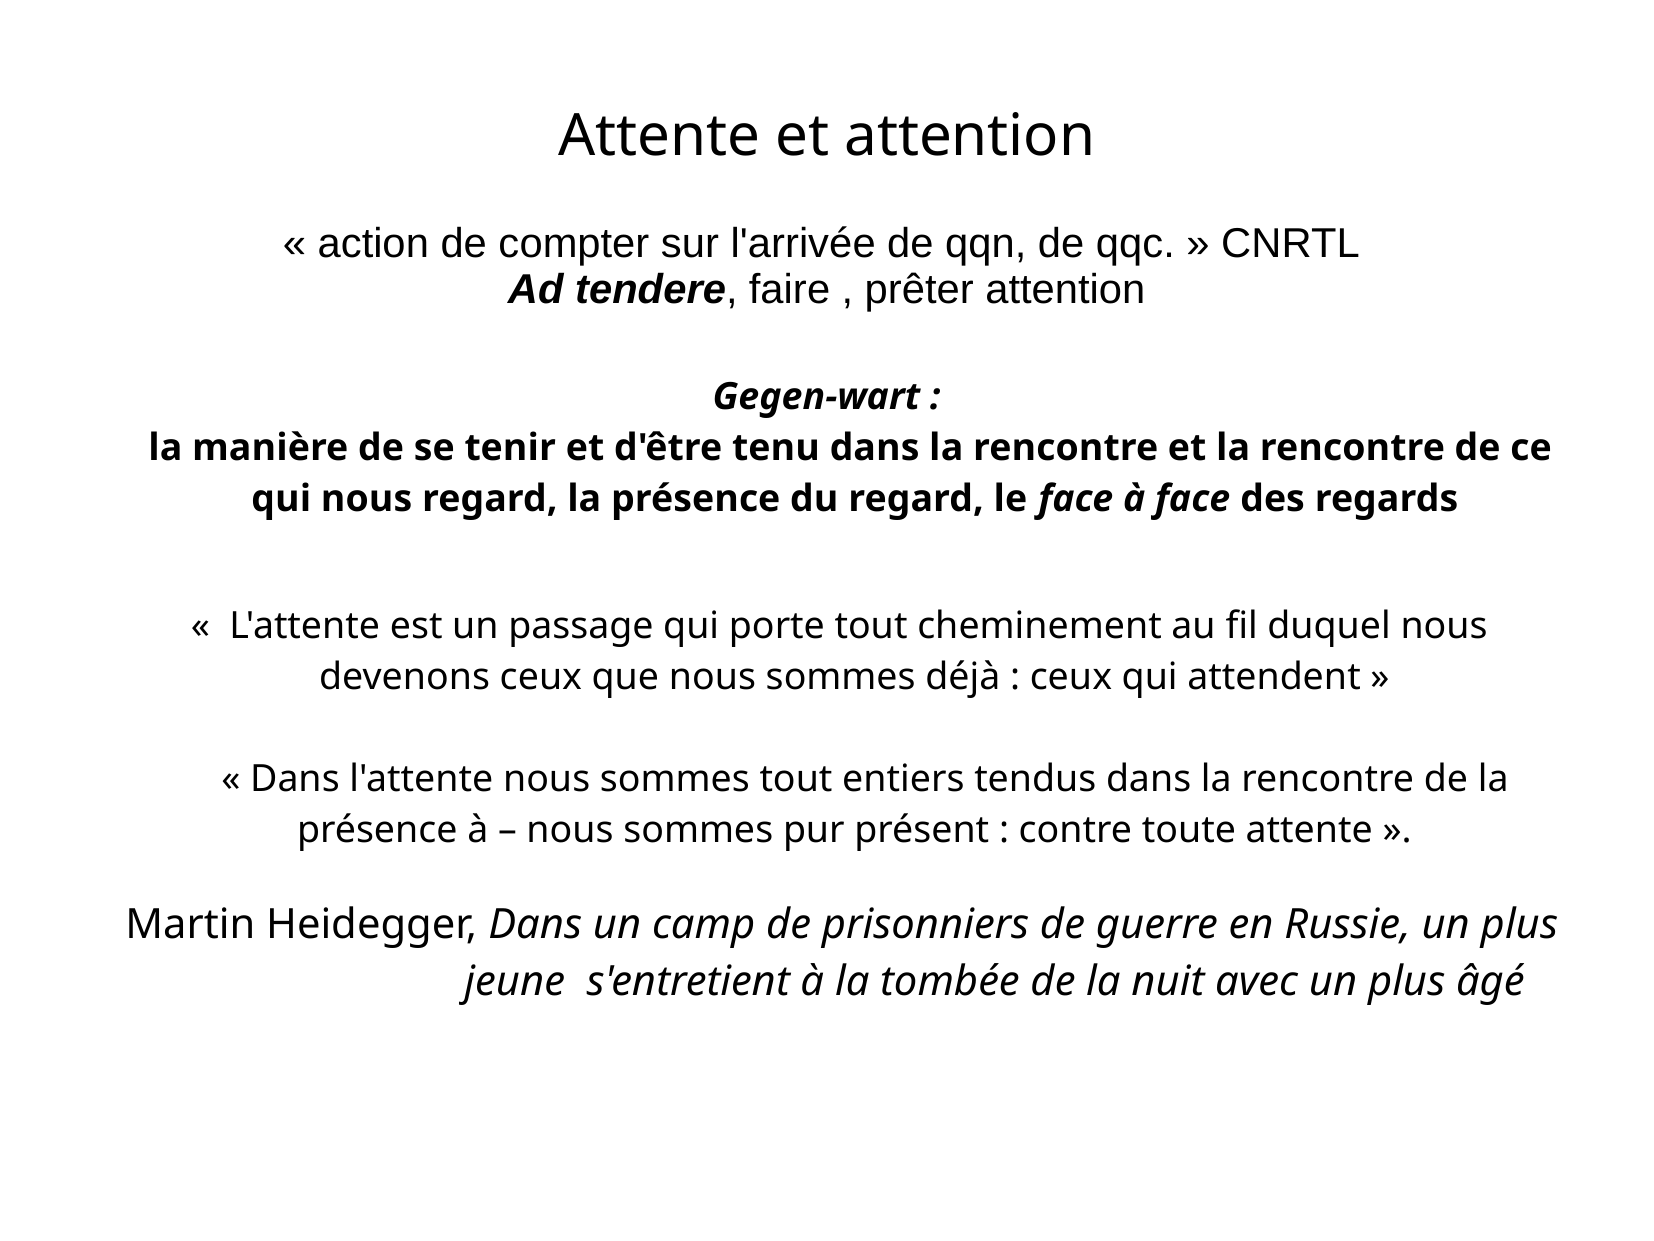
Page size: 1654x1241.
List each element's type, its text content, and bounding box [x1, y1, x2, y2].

subtitle Attente et attention « action de compter sur l'arrivée de qqn, de qqc. » CNRTL Ad tendere, faire , prêter attention Gegen-wart : la manière de se tenir et d'être tenu dans la rencontre et la rencontre de ce qui nous regard, la présence du regard, le face à face des regards « L'attente est un passage qui porte tout cheminement au fil duquel nous devenons ceux que nous sommes déjà : ceux qui attendent » « Dans l'attente nous sommes tout entiers tendus dans la rencontre de la présence à – nous sommes pur présent : contre toute attente ». Martin Heidegger, Dans un camp de prisonniers de guerre en Russie, un plus jeune s'entretient à la tombée de la nuit avec un plus âgé [82, 49, 1571, 1109]
